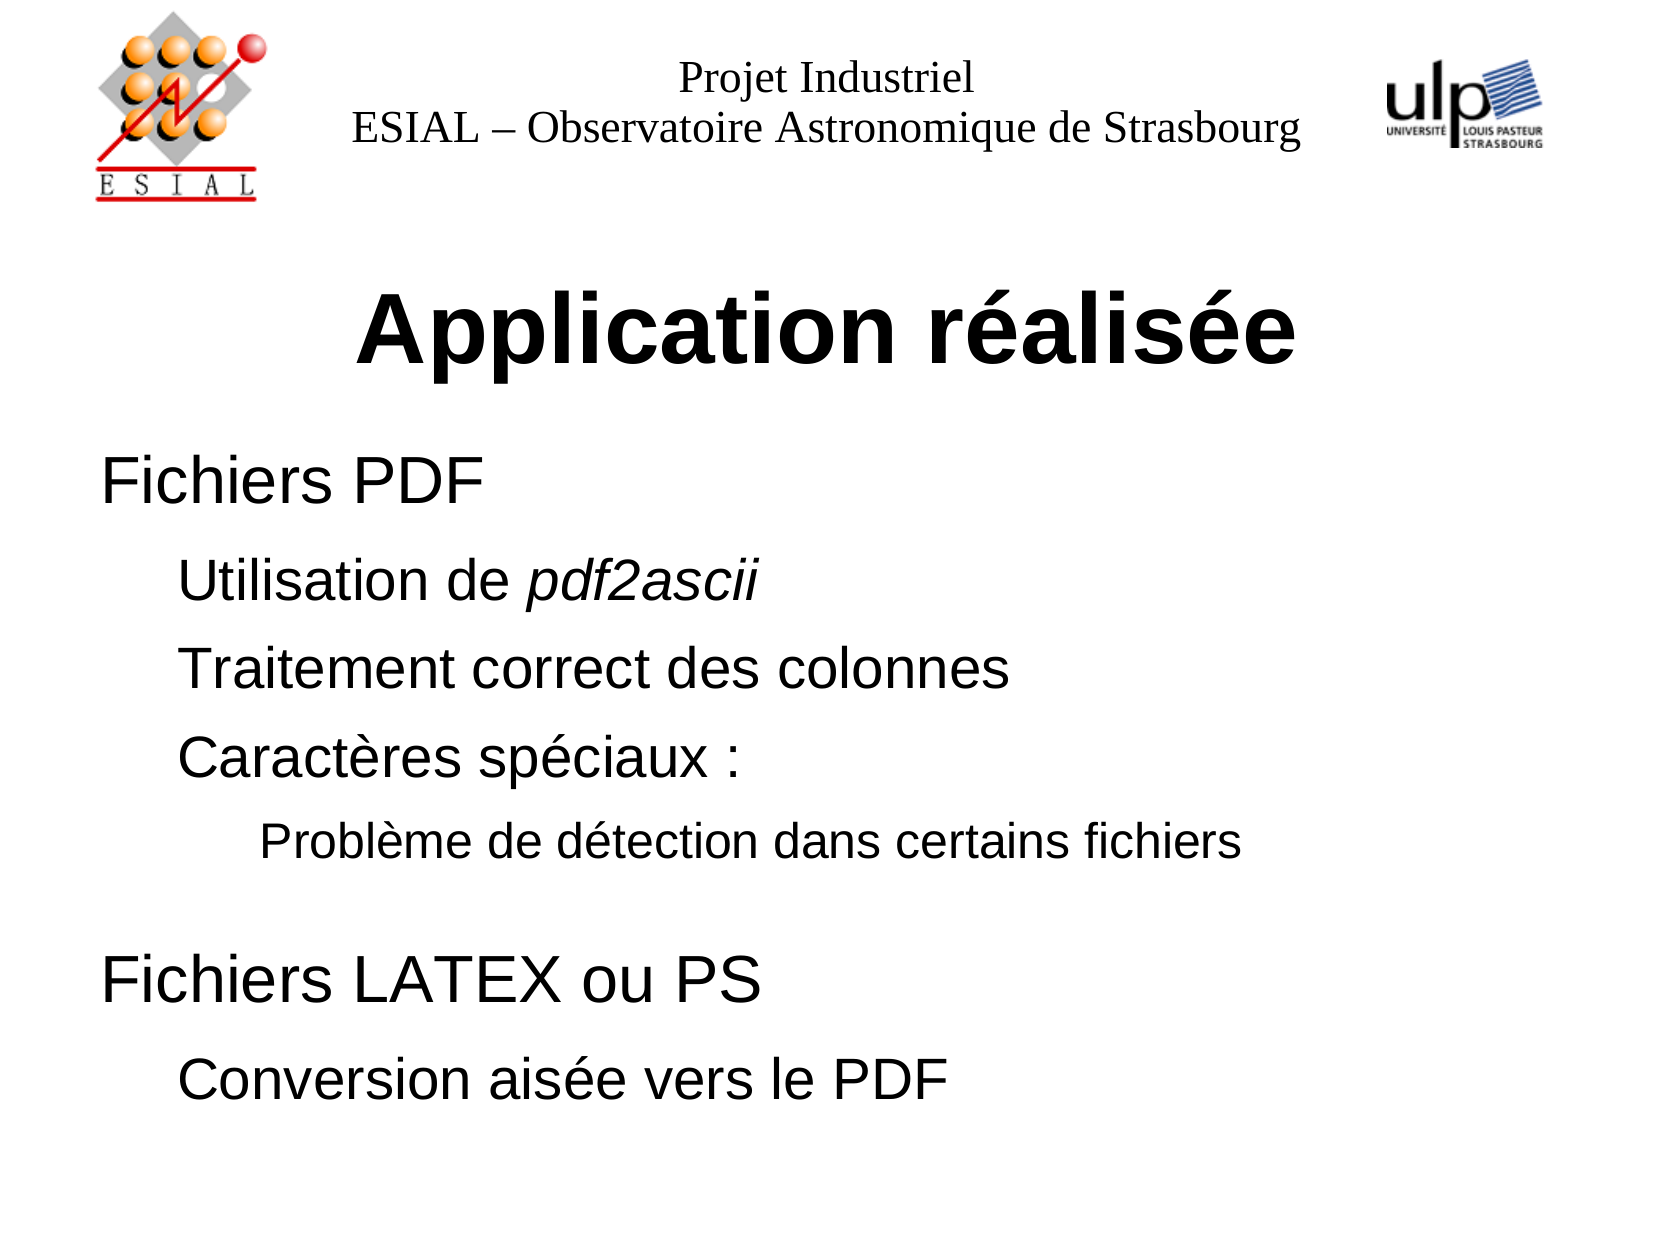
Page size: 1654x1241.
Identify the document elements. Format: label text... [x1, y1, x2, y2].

list Fichiers PDF Utilisation de pdf2ascii Traitement correct des colonnes Caractères spéciaux : Problème de détection dans certains fichiers Fichiers LATEX ou PS Conversion aisée vers le PDF [82, 442, 1571, 1123]
picture [88, 6, 273, 49]
text_box Application réalisée [265, 265, 1388, 414]
title Projet Industriel ESIAL – Observatoire Astronomique de Strasbourg [82, 49, 1571, 257]
